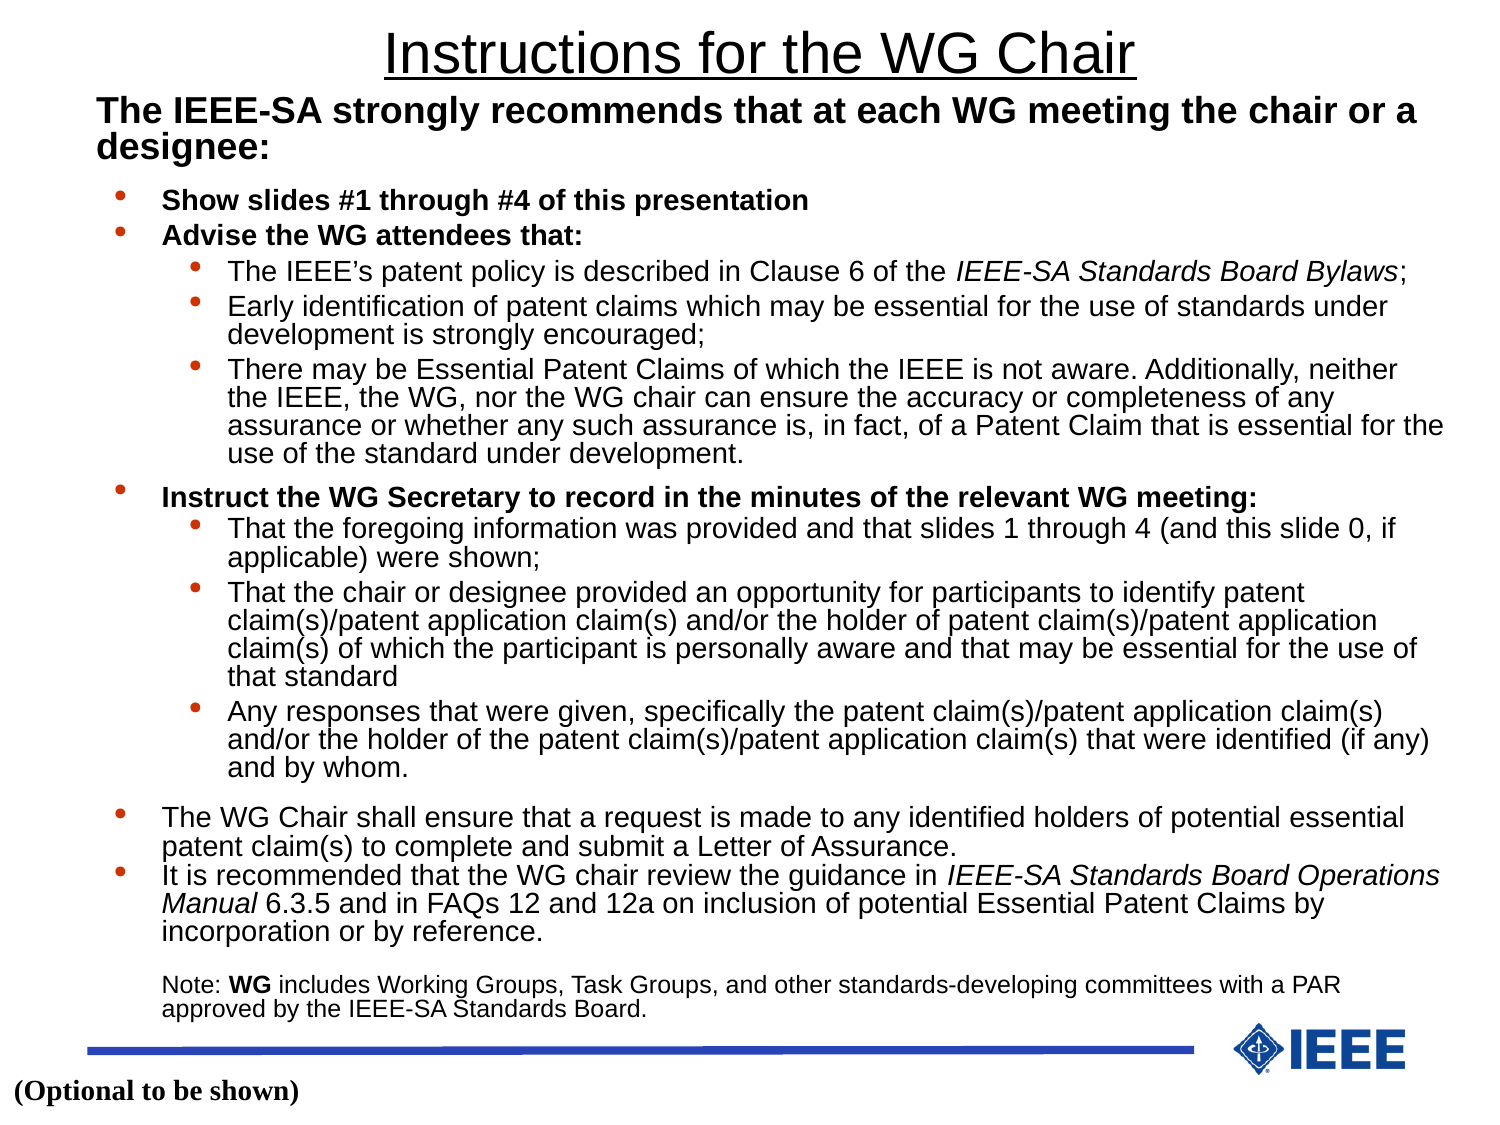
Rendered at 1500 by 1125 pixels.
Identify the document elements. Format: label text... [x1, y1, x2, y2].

text_box (Optional to be shown) [0, 1063, 315, 1115]
title Instructions for the WG Chair [112, 0, 1388, 100]
picture [1230, 1063, 1406, 1076]
list The IEEE-SA strongly recommends that at each WG meeting the chair or a designee: Show slides #1 through #4 of this presentation Advise the WG attendees that: The IEEE’s patent policy is described in Clause 6 of the IEEE-SA Standards Board Bylaws; Early identification of patent claims which may be essential for the use of standards under development is strongly encouraged; There may be Essential Patent Claims of which the IEEE is not aware. Additionally, neither the IEEE, the WG, nor the WG chair can ensure the accuracy or completeness of any assurance or whether any such assurance is, in fact, of a Patent Claim that is essential for the use of the standard under development. Instruct the WG Secretary to record in the minutes of the relevant WG meeting: That the foregoing information was provided and that slides 1 through 4 (and this slide 0, if applicable) were shown; That the chair or designee provided an opportunity for participants to identify patent claim(s)/patent application claim(s) and/or the holder of patent claim(s)/patent application claim(s) of which the participant is personally aware and that may be essential for the use of that standard Any responses that were given, specifically the patent claim(s)/patent application claim(s) and/or the holder of the patent claim(s)/patent application claim(s) that were identified (if any) and by whom. The WG Chair shall ensure that a request is made to any identified holders of potential essential patent claim(s) to complete and submit a Letter of Assurance. It is recommended that the WG chair review the guidance in IEEE-SA Standards Board Operations Manual 6.3.5 and in FAQs 12 and 12a on inclusion of potential Essential Patent Claims by incorporation or by reference. Note: WG includes Working Groups, Task Groups, and other standards-developing committees with a PAR approved by the IEEE-SA Standards Board. [24, 87, 1463, 1063]
